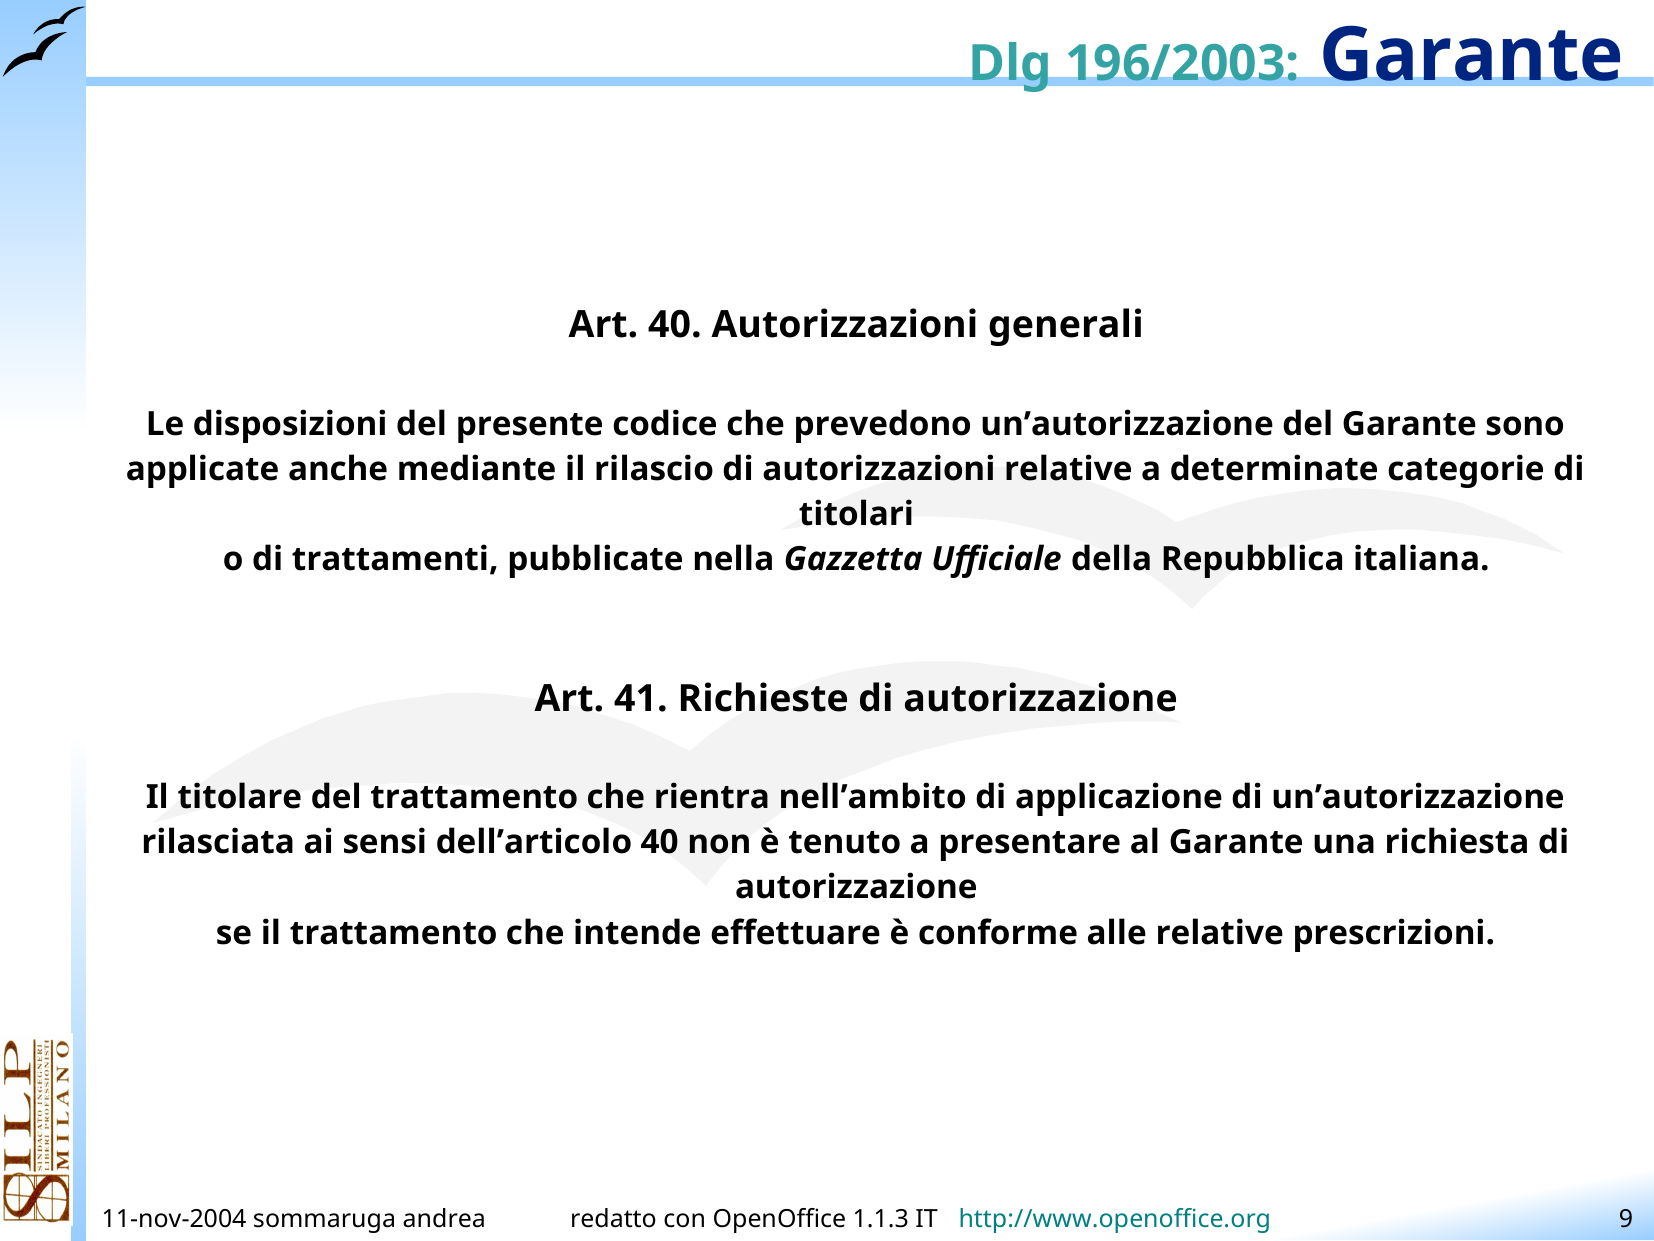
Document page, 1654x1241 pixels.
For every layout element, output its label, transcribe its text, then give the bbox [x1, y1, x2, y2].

picture [0, 1033, 73, 1226]
title Dlg 196/2003: Garante [85, 0, 1654, 104]
subtitle Art. 40. Autorizzazioni generali Le disposizioni del presente codice che prevedono un’autorizzazione del Garante sono applicate anche mediante il rilascio di autorizzazioni relative a determinate categorie di titolari o di trattamenti, pubblicate nella Gazzetta Ufficiale della Repubblica italiana. Art. 41. Richieste di autorizzazione Il titolare del trattamento che rientra nell’ambito di applicazione di un’autorizzazione rilasciata ai sensi dell’articolo 40 non è tenuto a presentare al Garante una richiesta di autorizzazione se il trattamento che intende effettuare è conforme alle relative prescrizioni. [85, 134, 1628, 1163]
